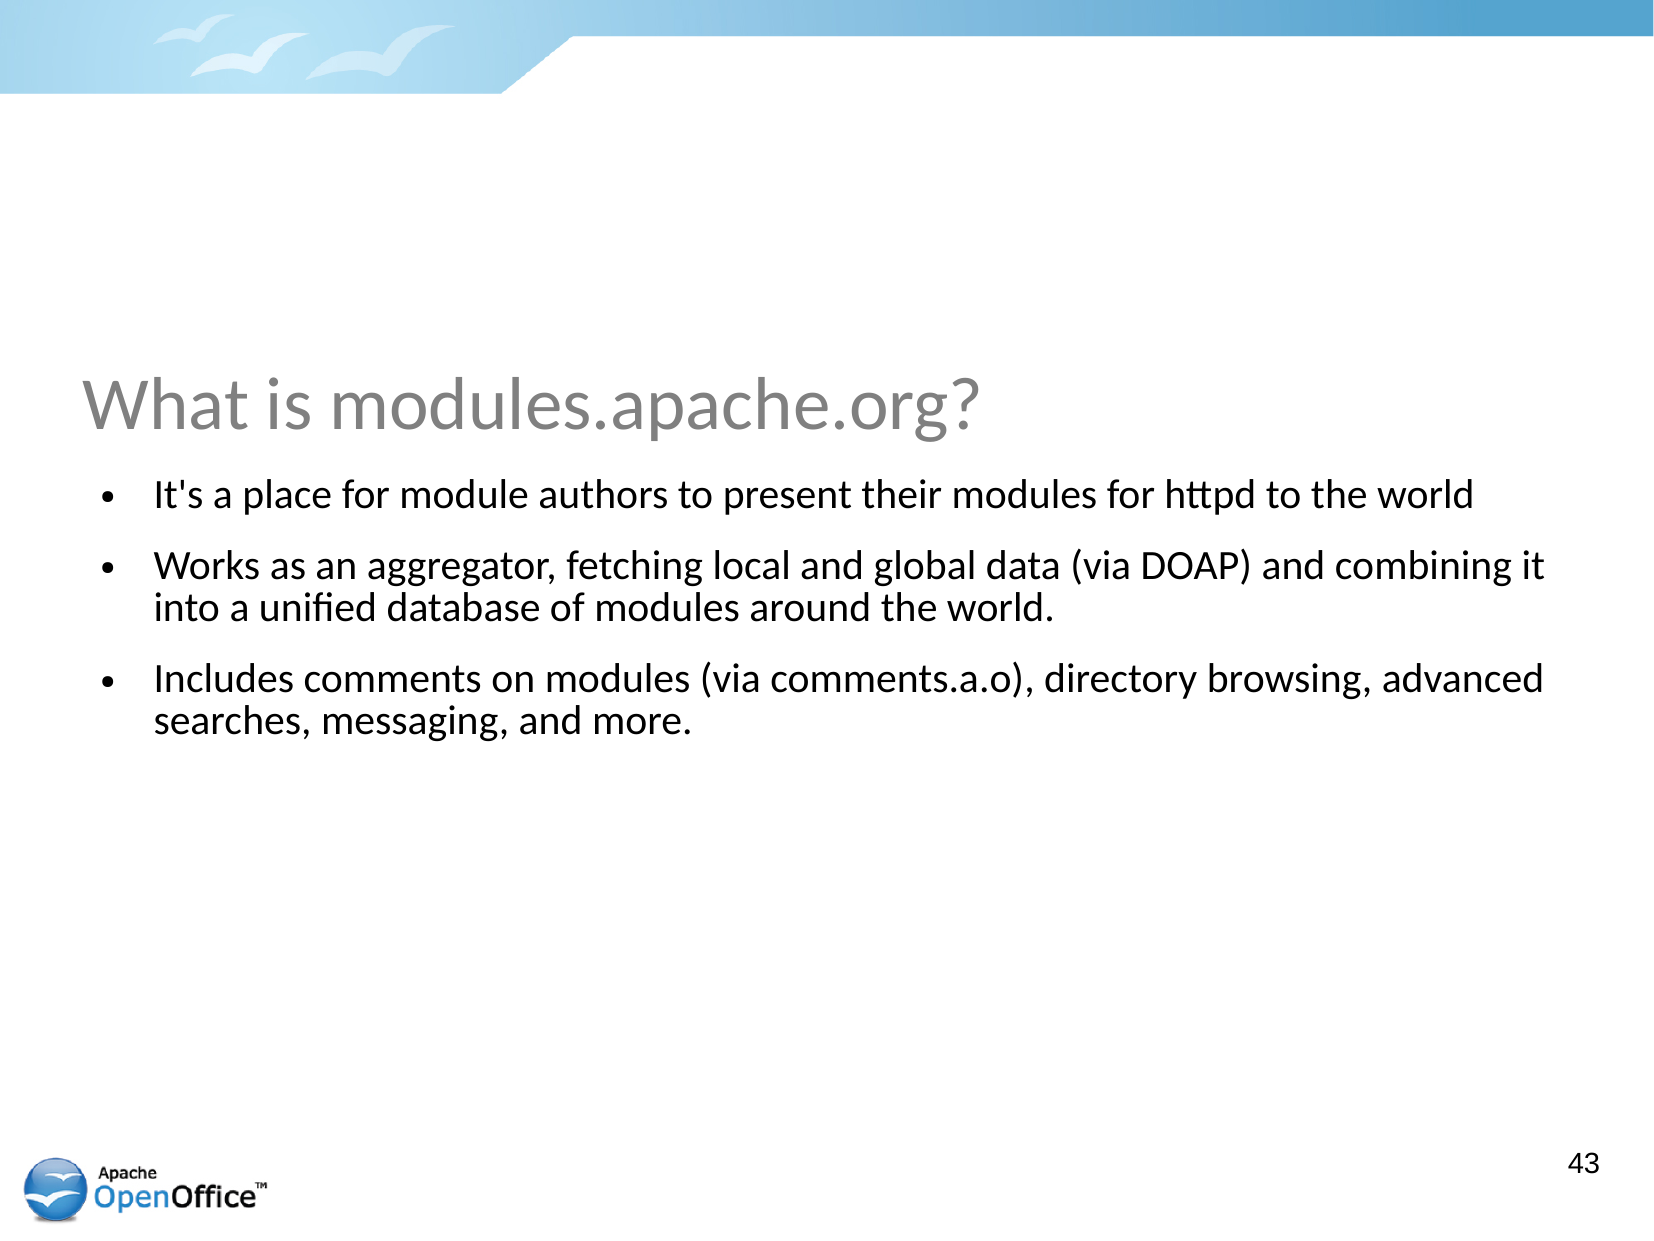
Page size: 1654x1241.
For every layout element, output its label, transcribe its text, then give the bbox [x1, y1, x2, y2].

list What is modules.apache.org? It's a place for module authors to present their modules for httpd to the world Works as an aggregator, fetching local and global data (via DOAP) and combining it into a unified database of modules around the world. Includes comments on modules (via comments.a.o), directory browsing, advanced searches, messaging, and more. [82, 372, 1571, 968]
picture [0, 0, 1654, 1241]
